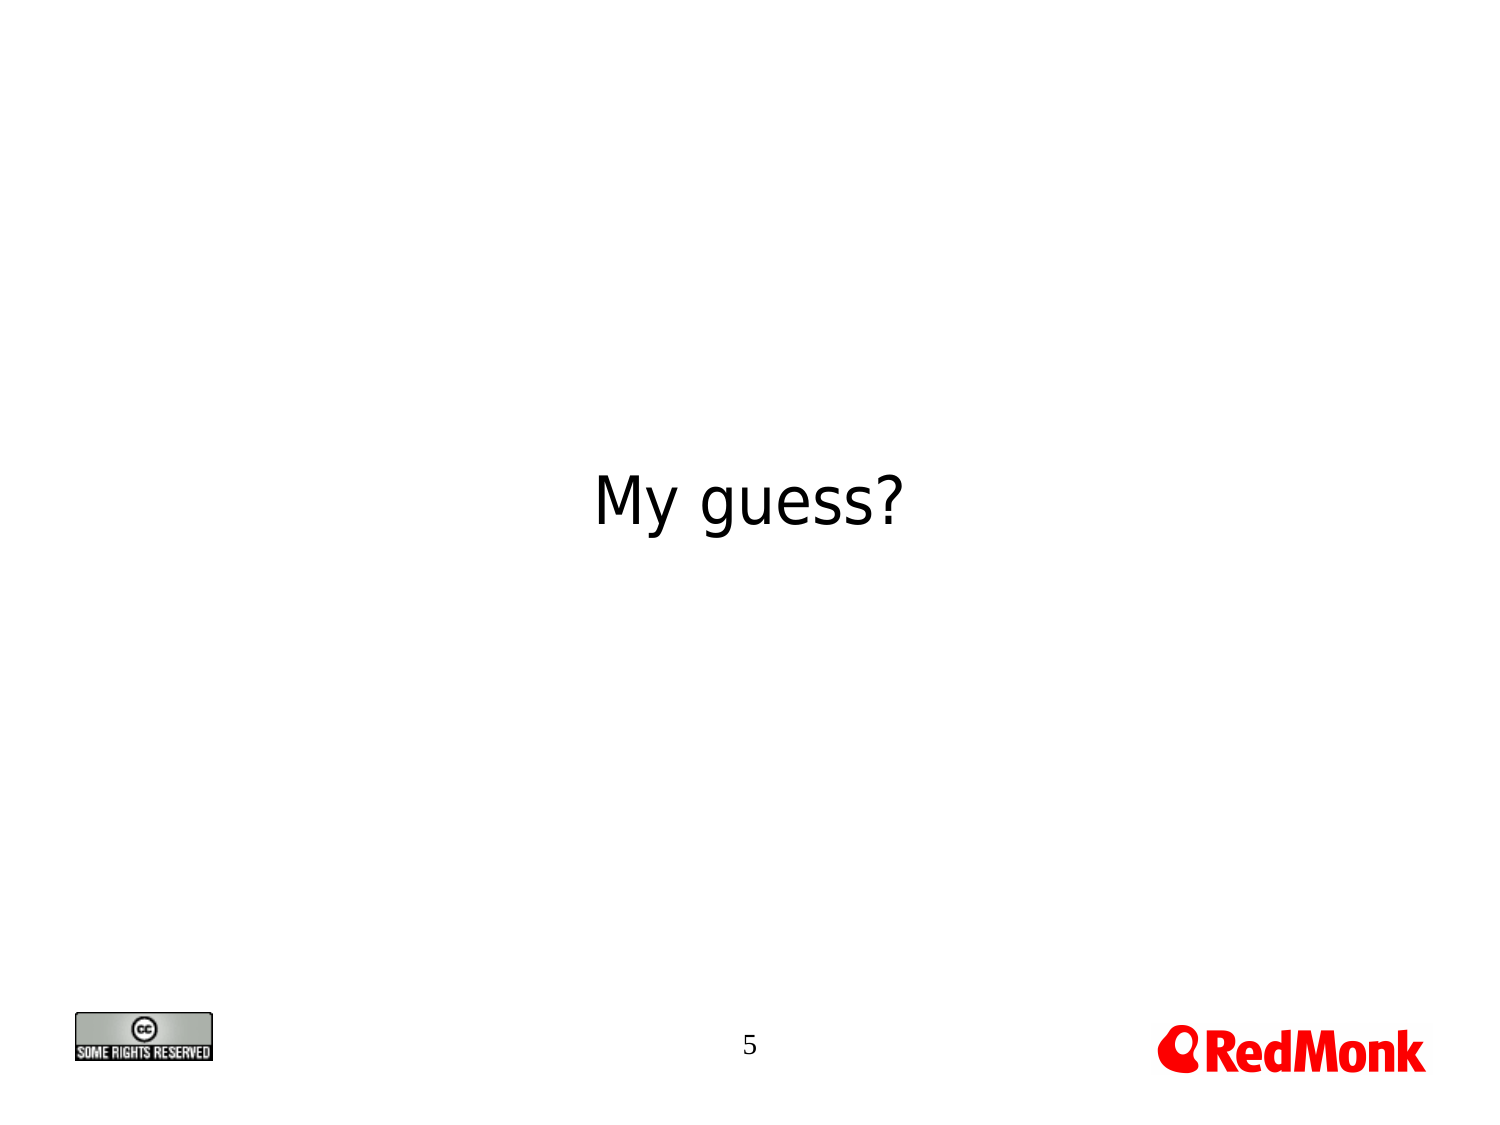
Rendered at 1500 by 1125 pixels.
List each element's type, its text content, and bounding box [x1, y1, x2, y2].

text_box My guess? [112, 458, 1388, 901]
picture [75, 1012, 213, 1061]
picture [1151, 1023, 1433, 1075]
